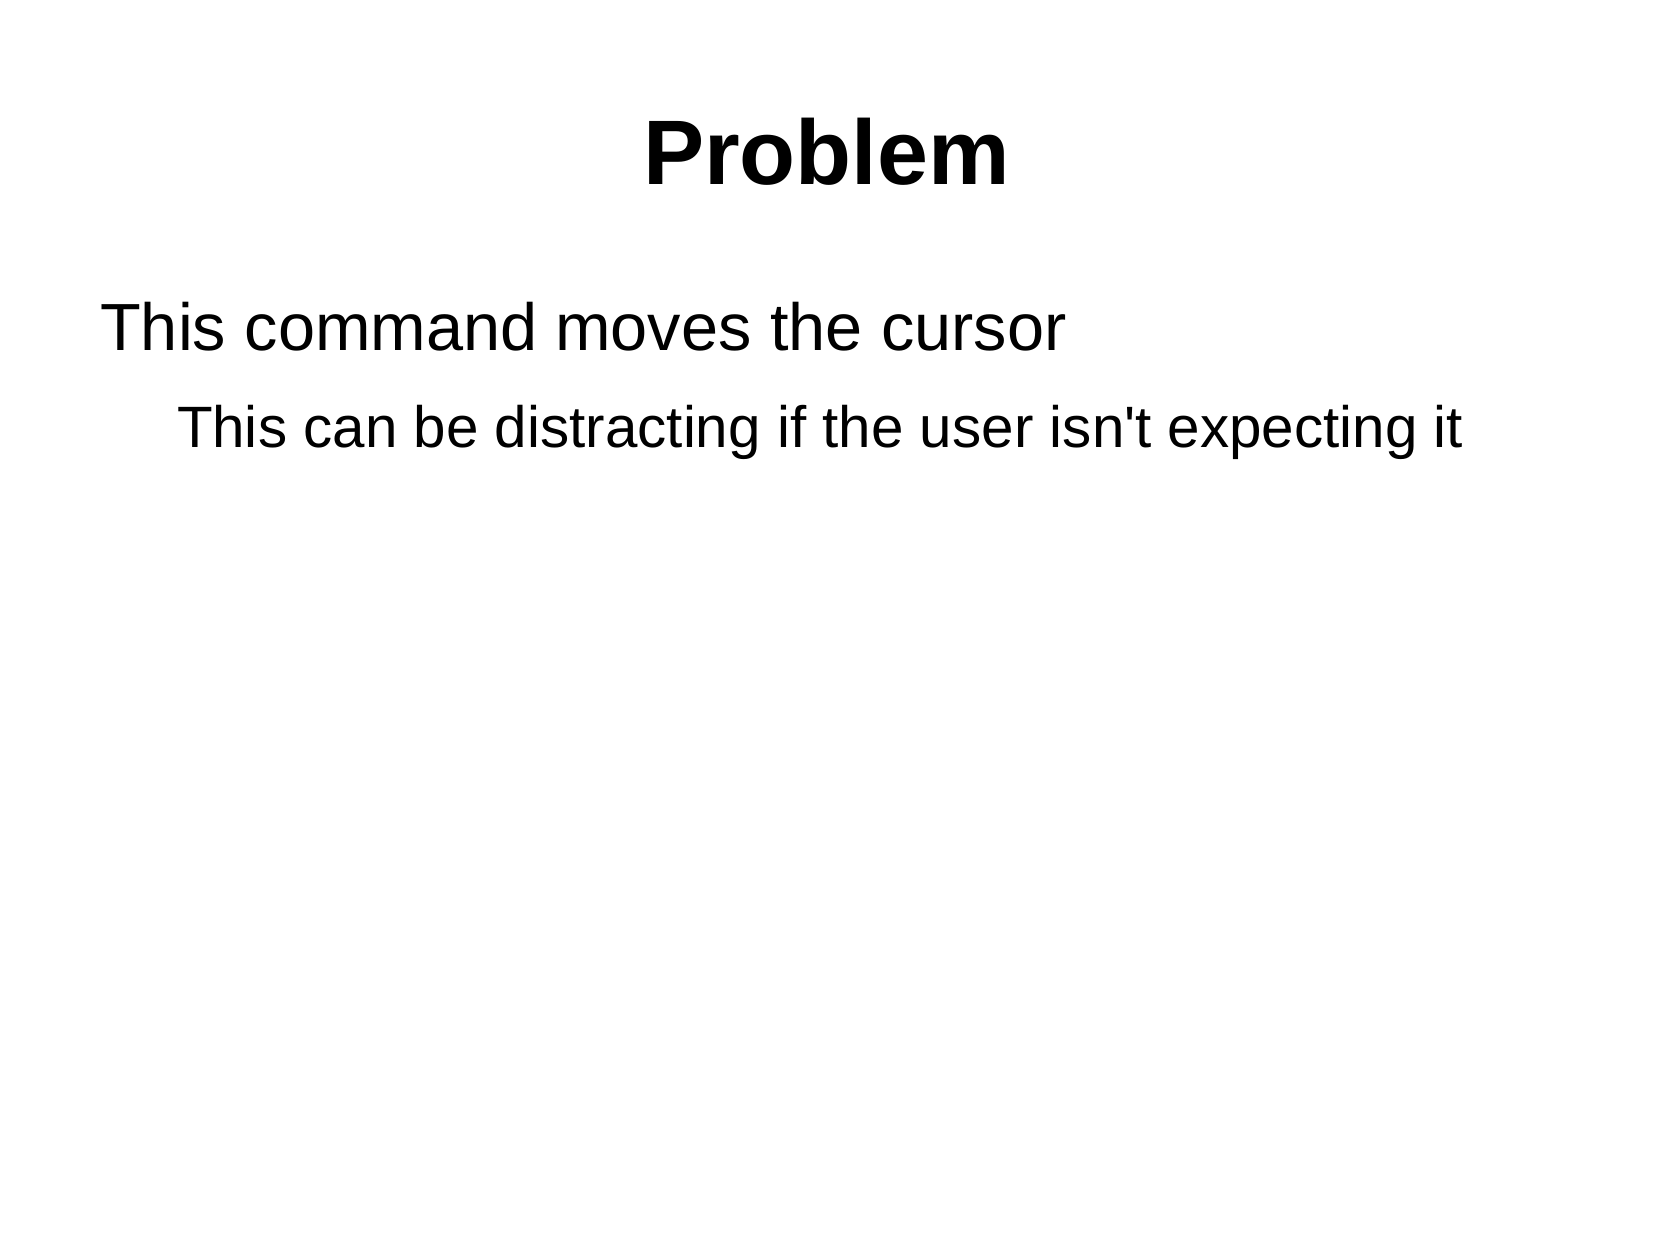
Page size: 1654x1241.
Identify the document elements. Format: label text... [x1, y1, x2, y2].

title Problem [82, 56, 1571, 250]
list This command moves the cursor This can be distracting if the user isn't expecting it [82, 290, 1571, 1094]
